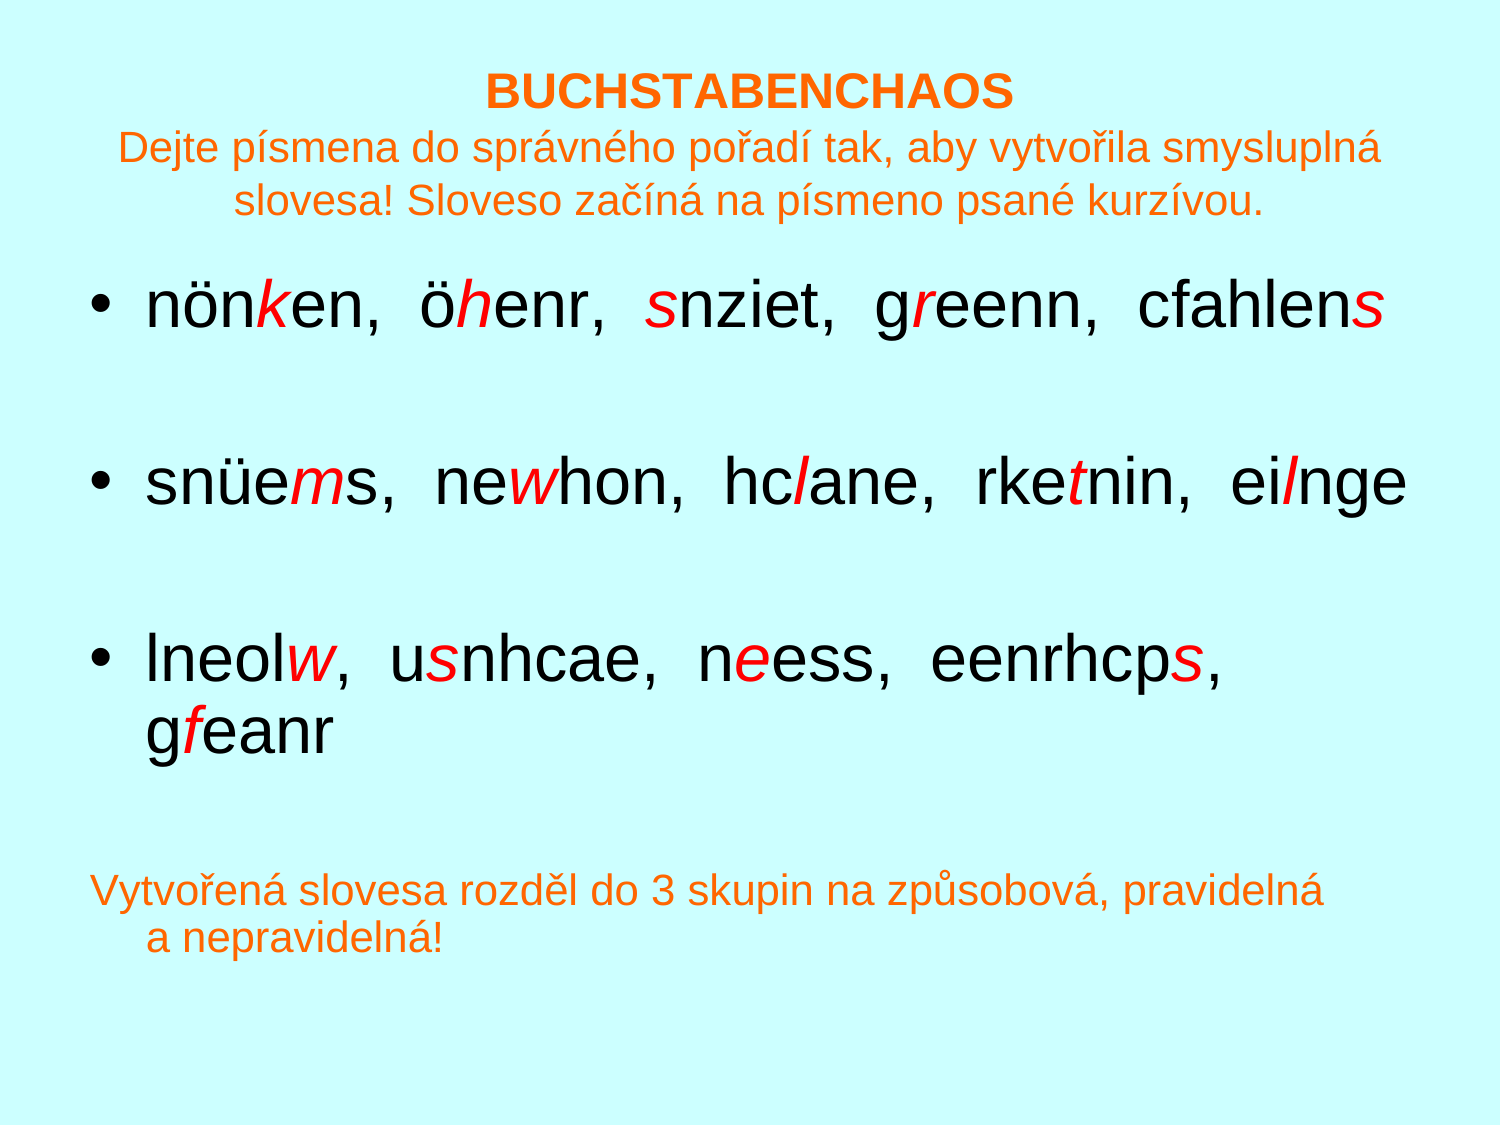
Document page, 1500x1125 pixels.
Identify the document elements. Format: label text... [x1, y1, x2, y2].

title BUCHSTABENCHAOS Dejte písmena do správného pořadí tak, aby vytvořila smysluplná slovesa! Sloveso začíná na písmeno psané kurzívou. [75, 45, 1426, 233]
list nönken, öhenr, snziet, greenn, cfahlens snüems, newhon, hclane, rketnin, eilnge lneolw, usnhcae, neess, eenrhcps, gfeanr Vytvořená slovesa rozděl do 3 skupin na způsobová, pravidelná a nepravidelná! [75, 262, 1426, 1029]
